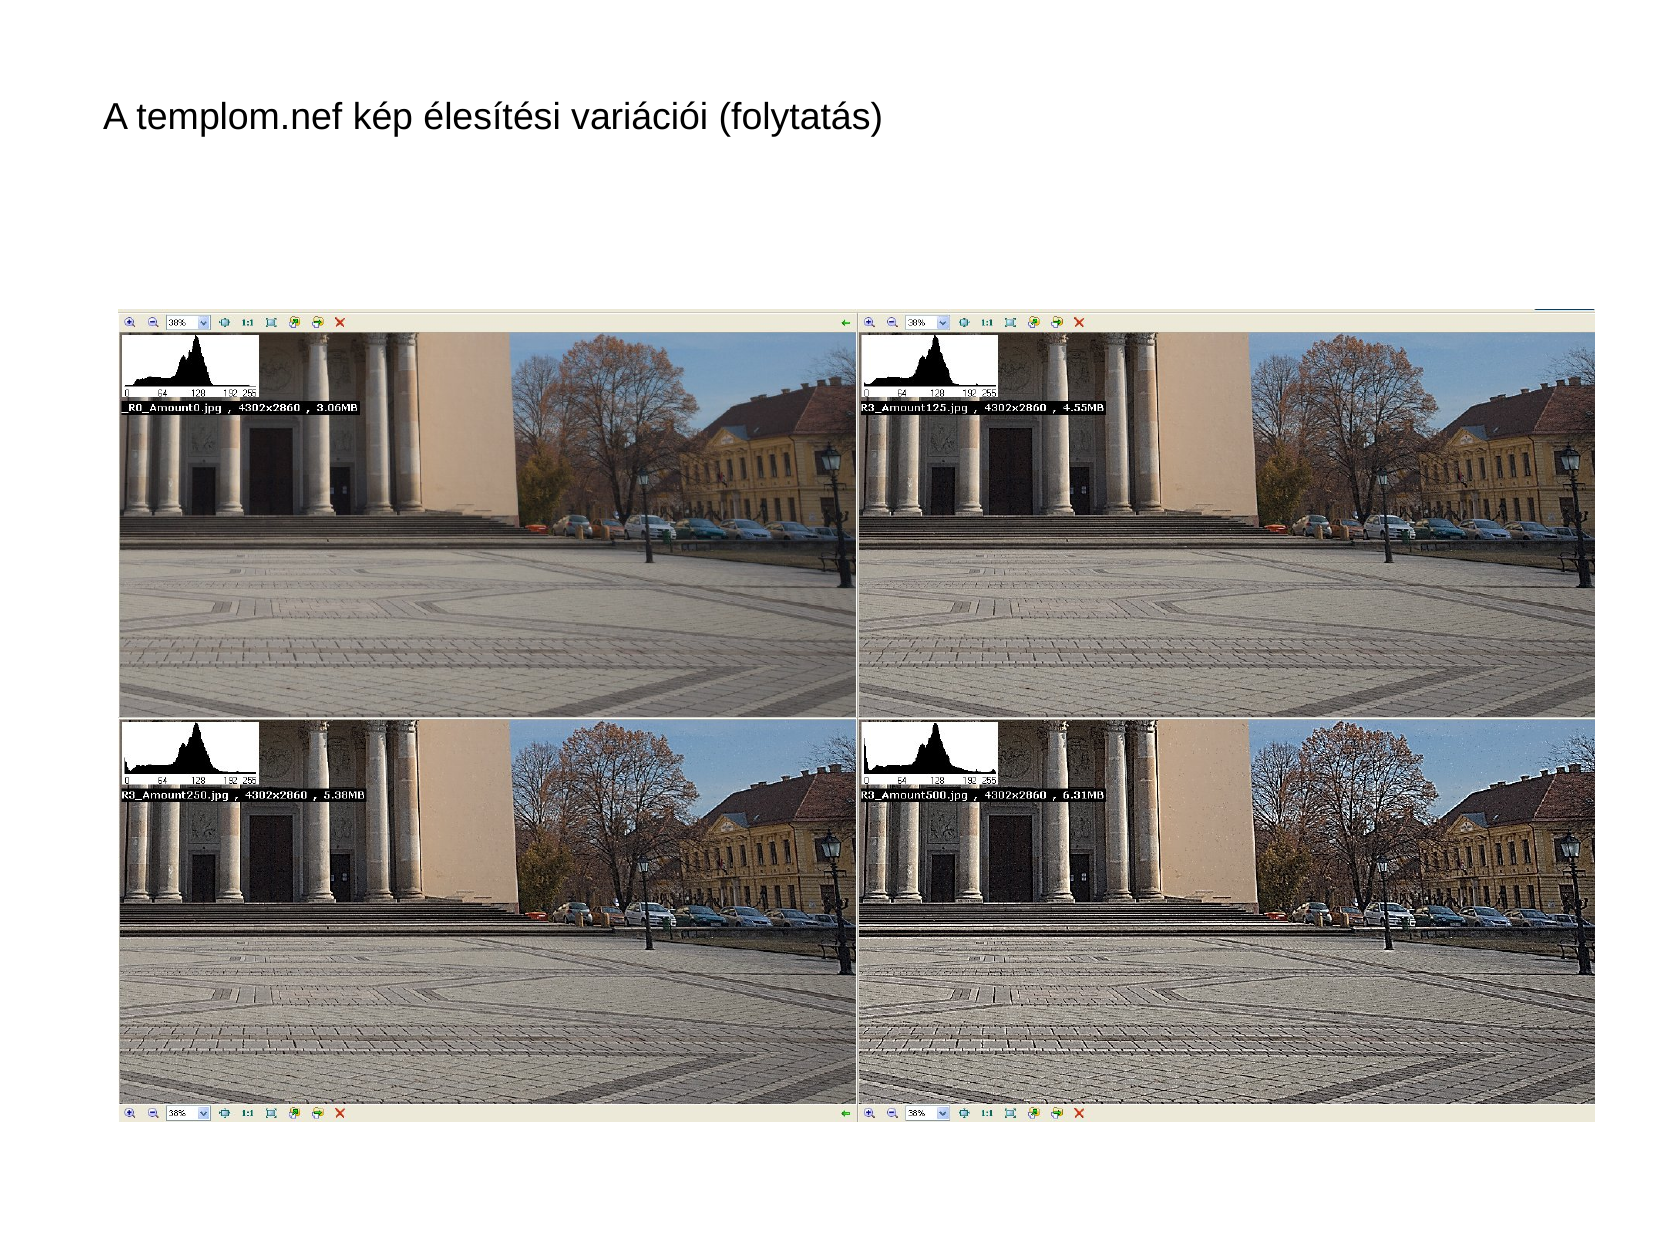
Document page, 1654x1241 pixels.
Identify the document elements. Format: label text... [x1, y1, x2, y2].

text_box A templom.nef kép élesítési variációi (folytatás) [88, 88, 898, 146]
picture [118, 309, 1595, 1123]
